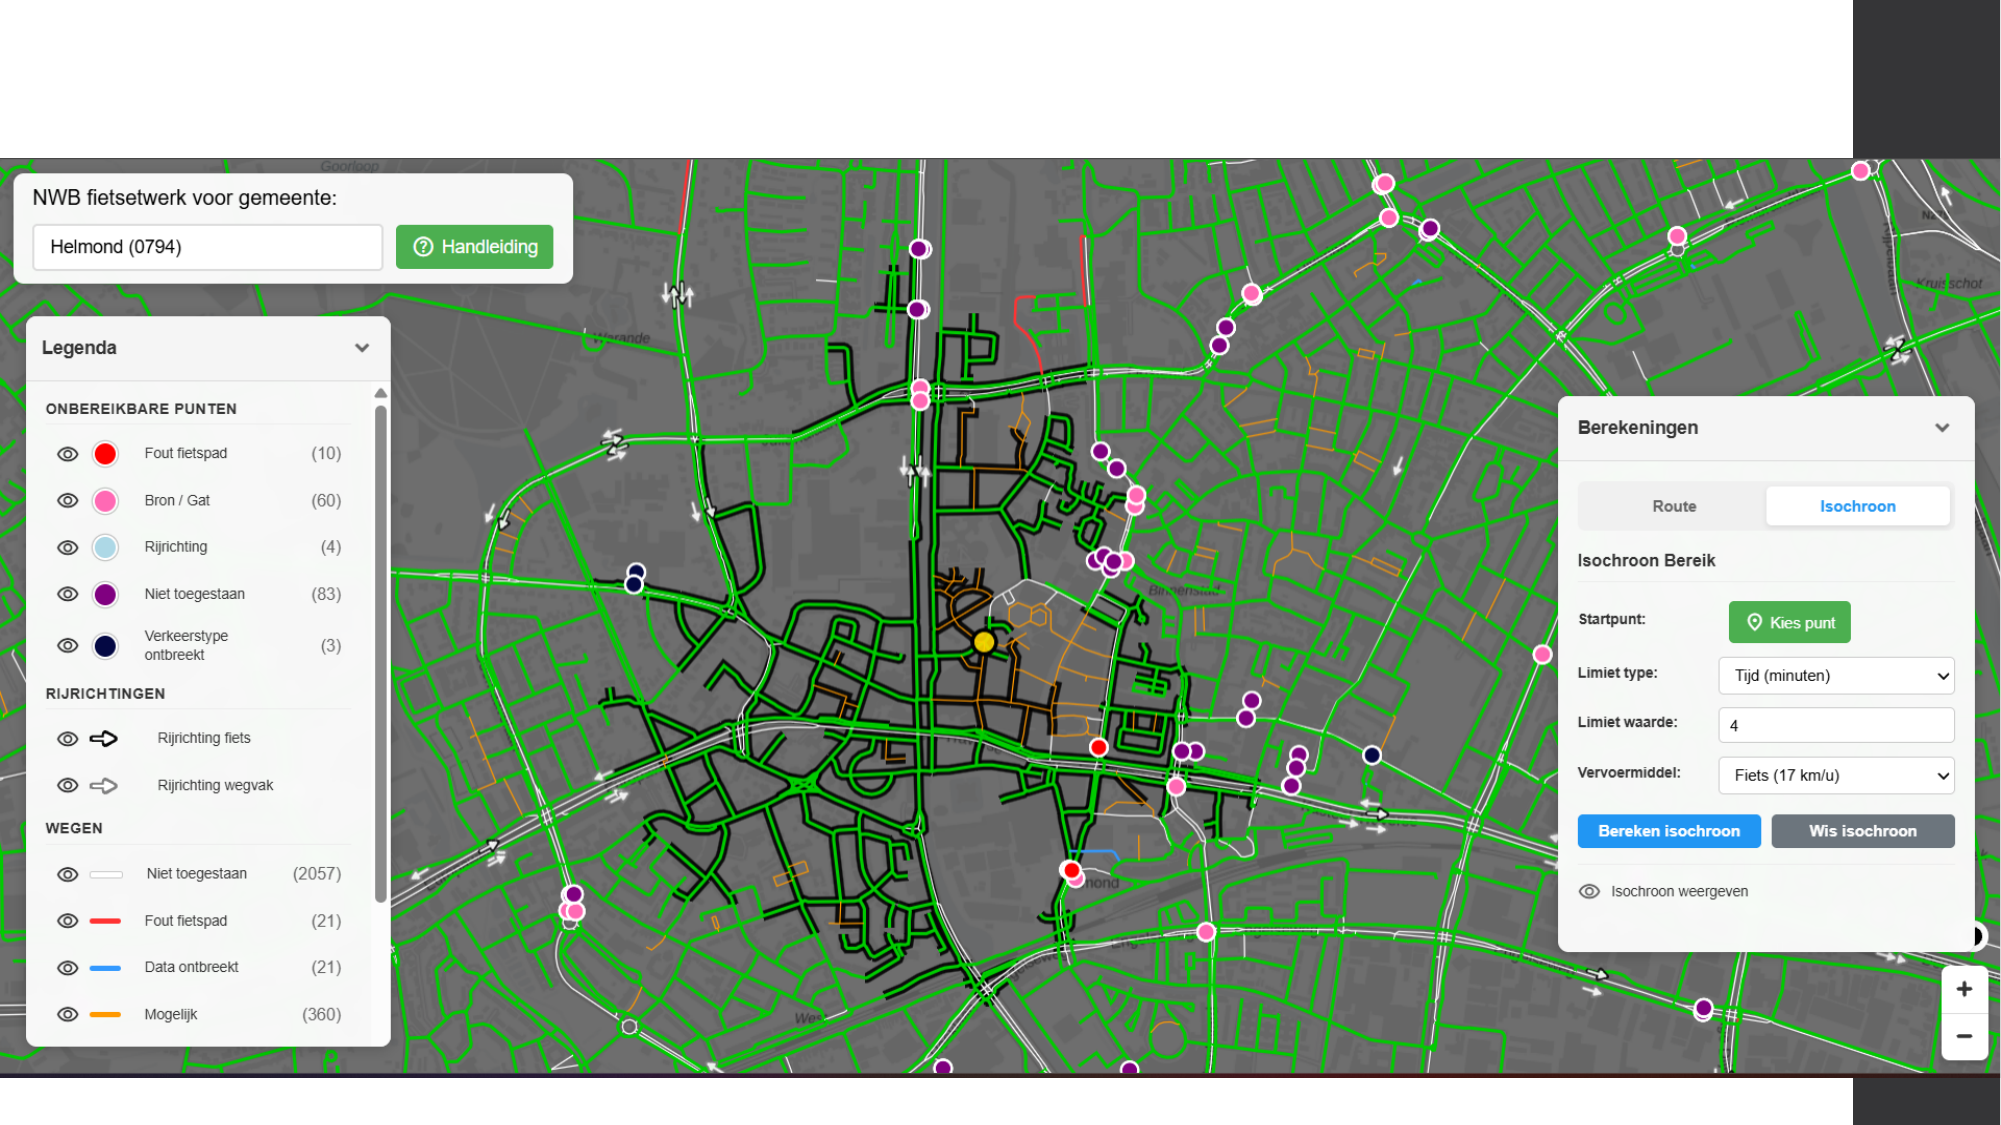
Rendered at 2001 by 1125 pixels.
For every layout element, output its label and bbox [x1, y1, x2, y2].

picture [0, 158, 2000, 1078]
